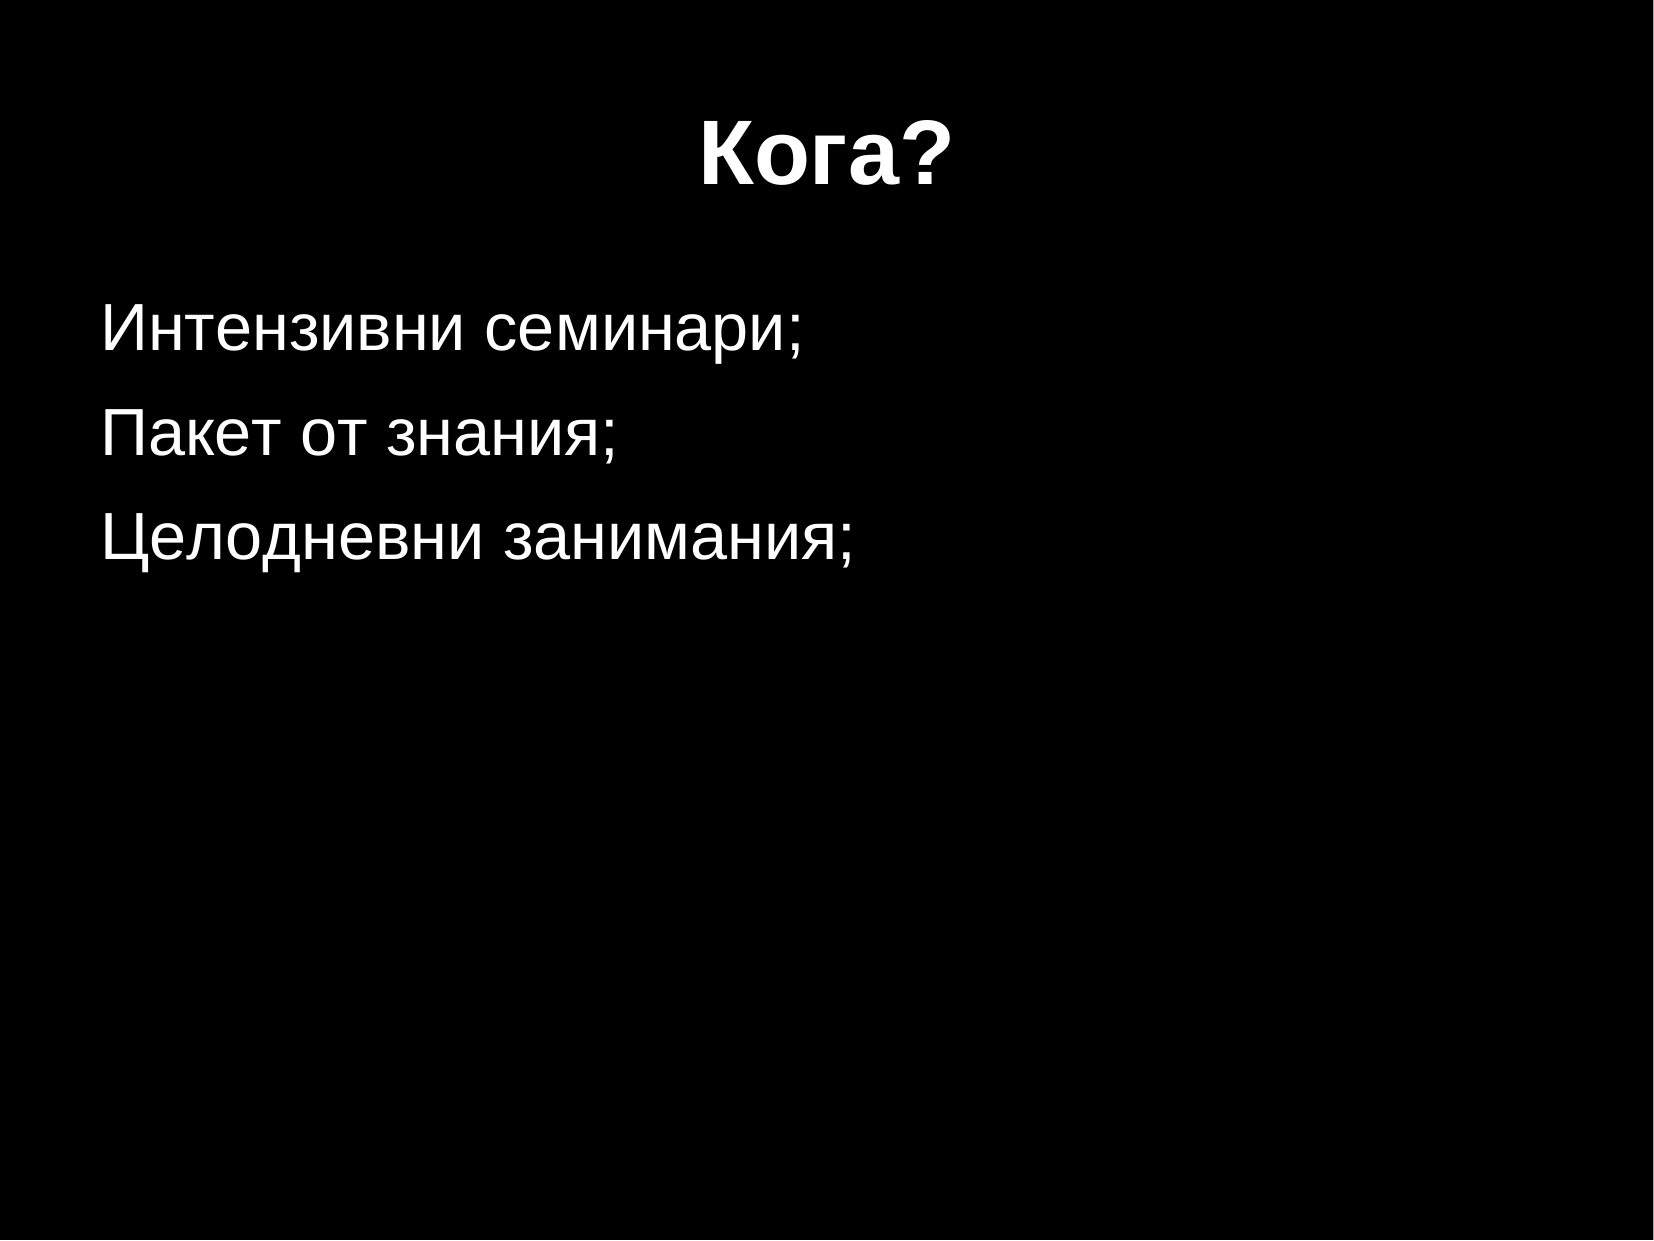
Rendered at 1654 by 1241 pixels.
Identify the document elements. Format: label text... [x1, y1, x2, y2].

list Интензивни семинари; Пакет от знания; Целодневни занимания; [82, 290, 1571, 1109]
title Кога? [82, 49, 1571, 257]
